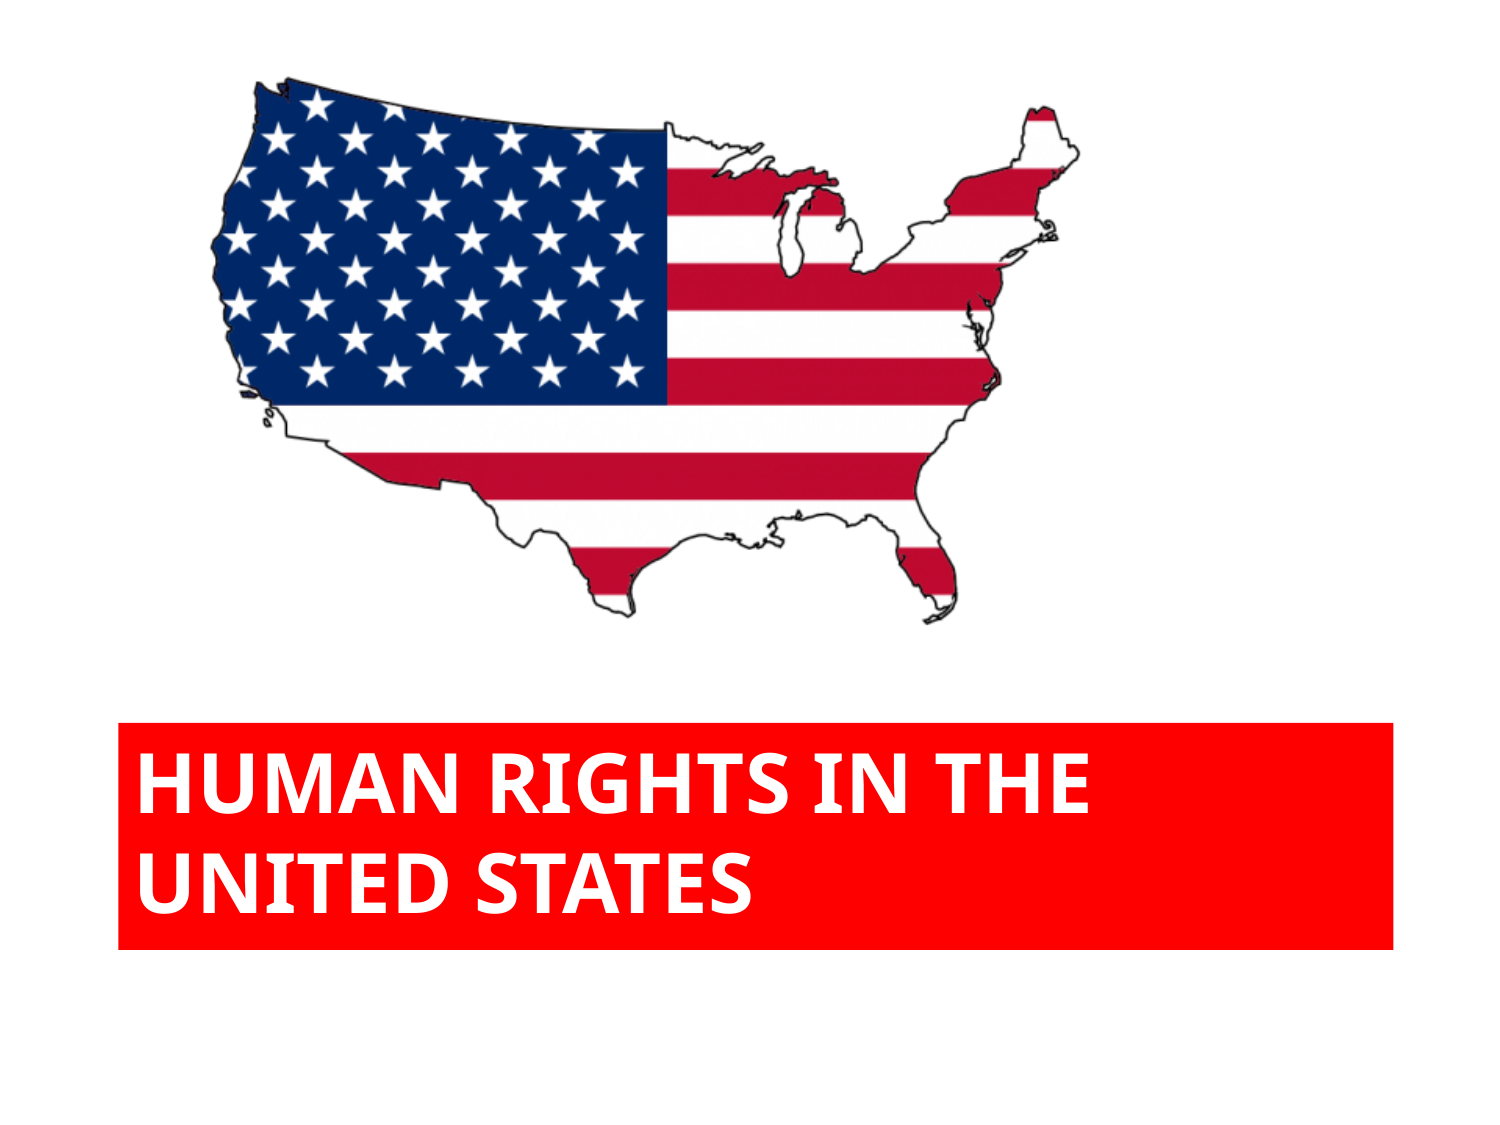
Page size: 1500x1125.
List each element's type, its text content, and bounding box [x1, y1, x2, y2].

picture [200, 74, 1099, 633]
title Human rights in the United states [118, 722, 1394, 950]
